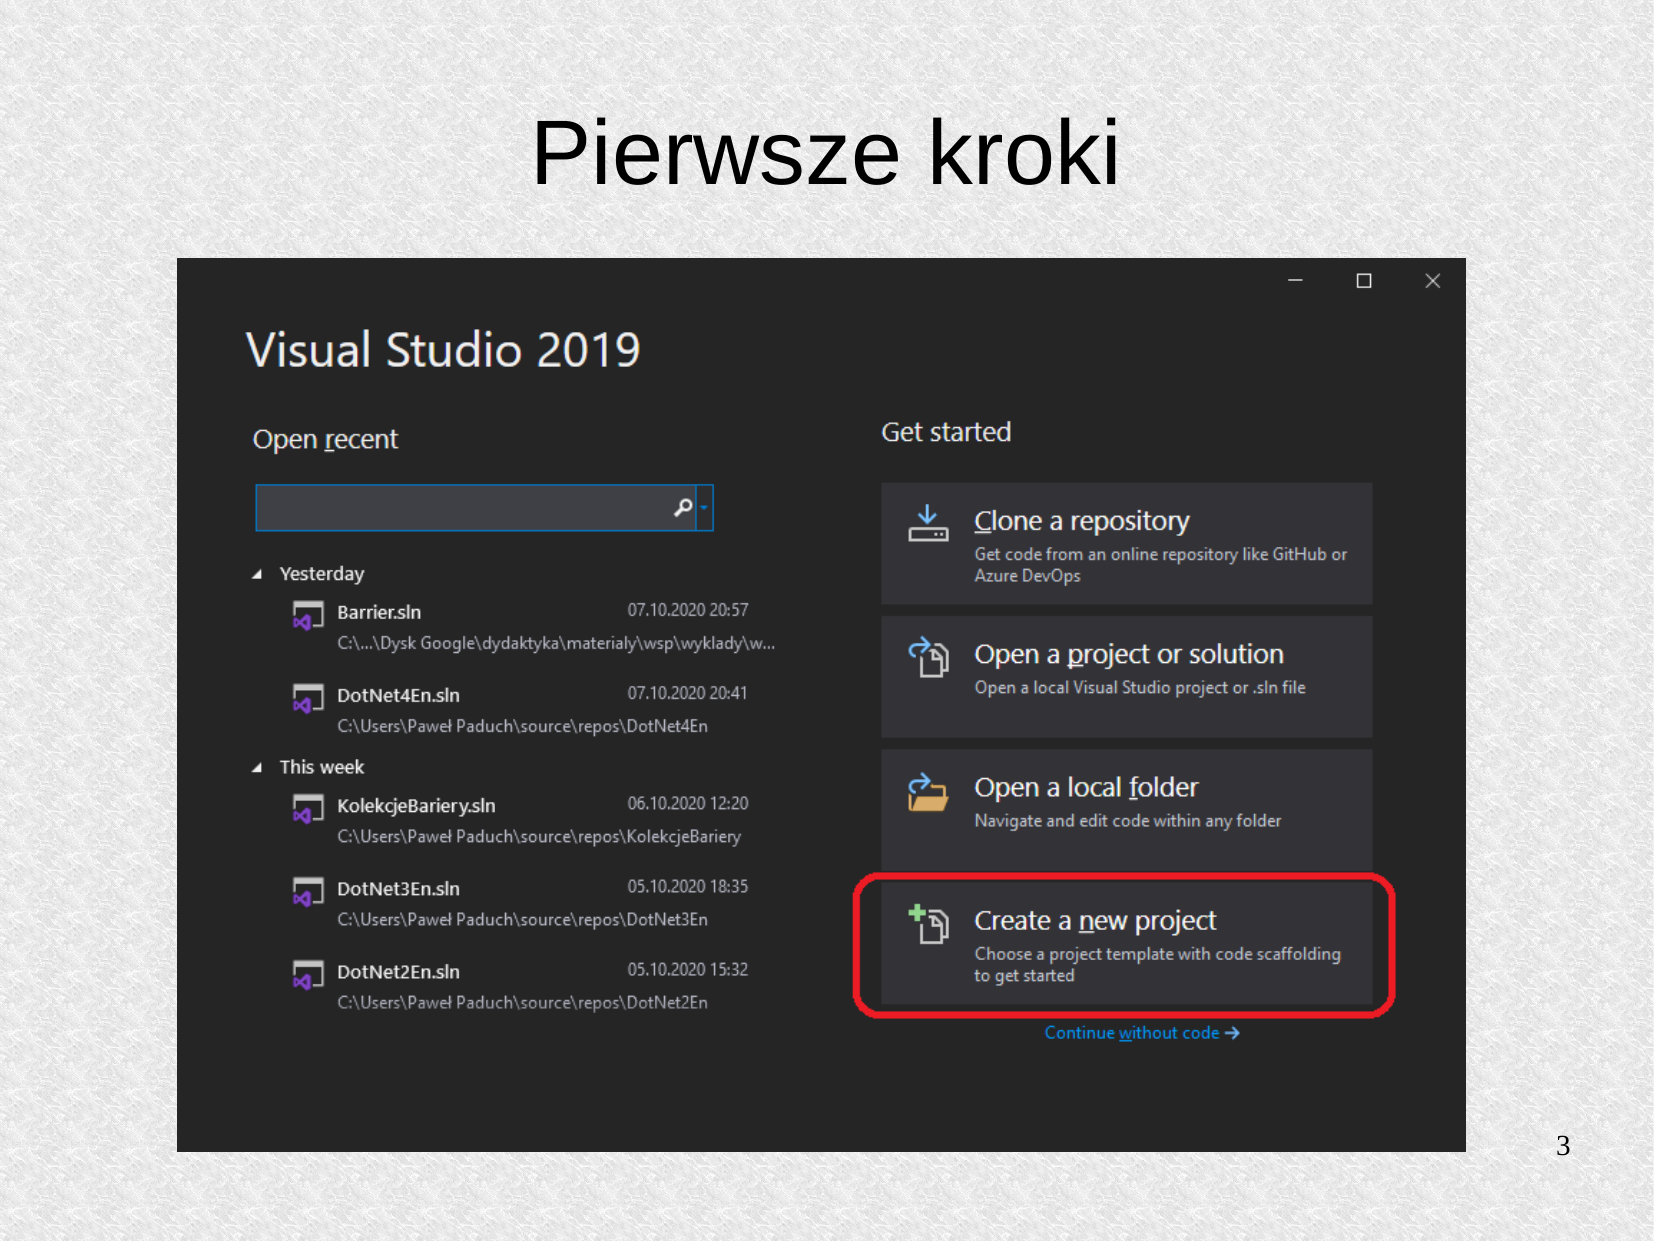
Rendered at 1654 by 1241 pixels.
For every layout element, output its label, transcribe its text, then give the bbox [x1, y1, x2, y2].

picture [0, 0, 1654, 1241]
title Pierwsze kroki [82, 49, 1571, 257]
